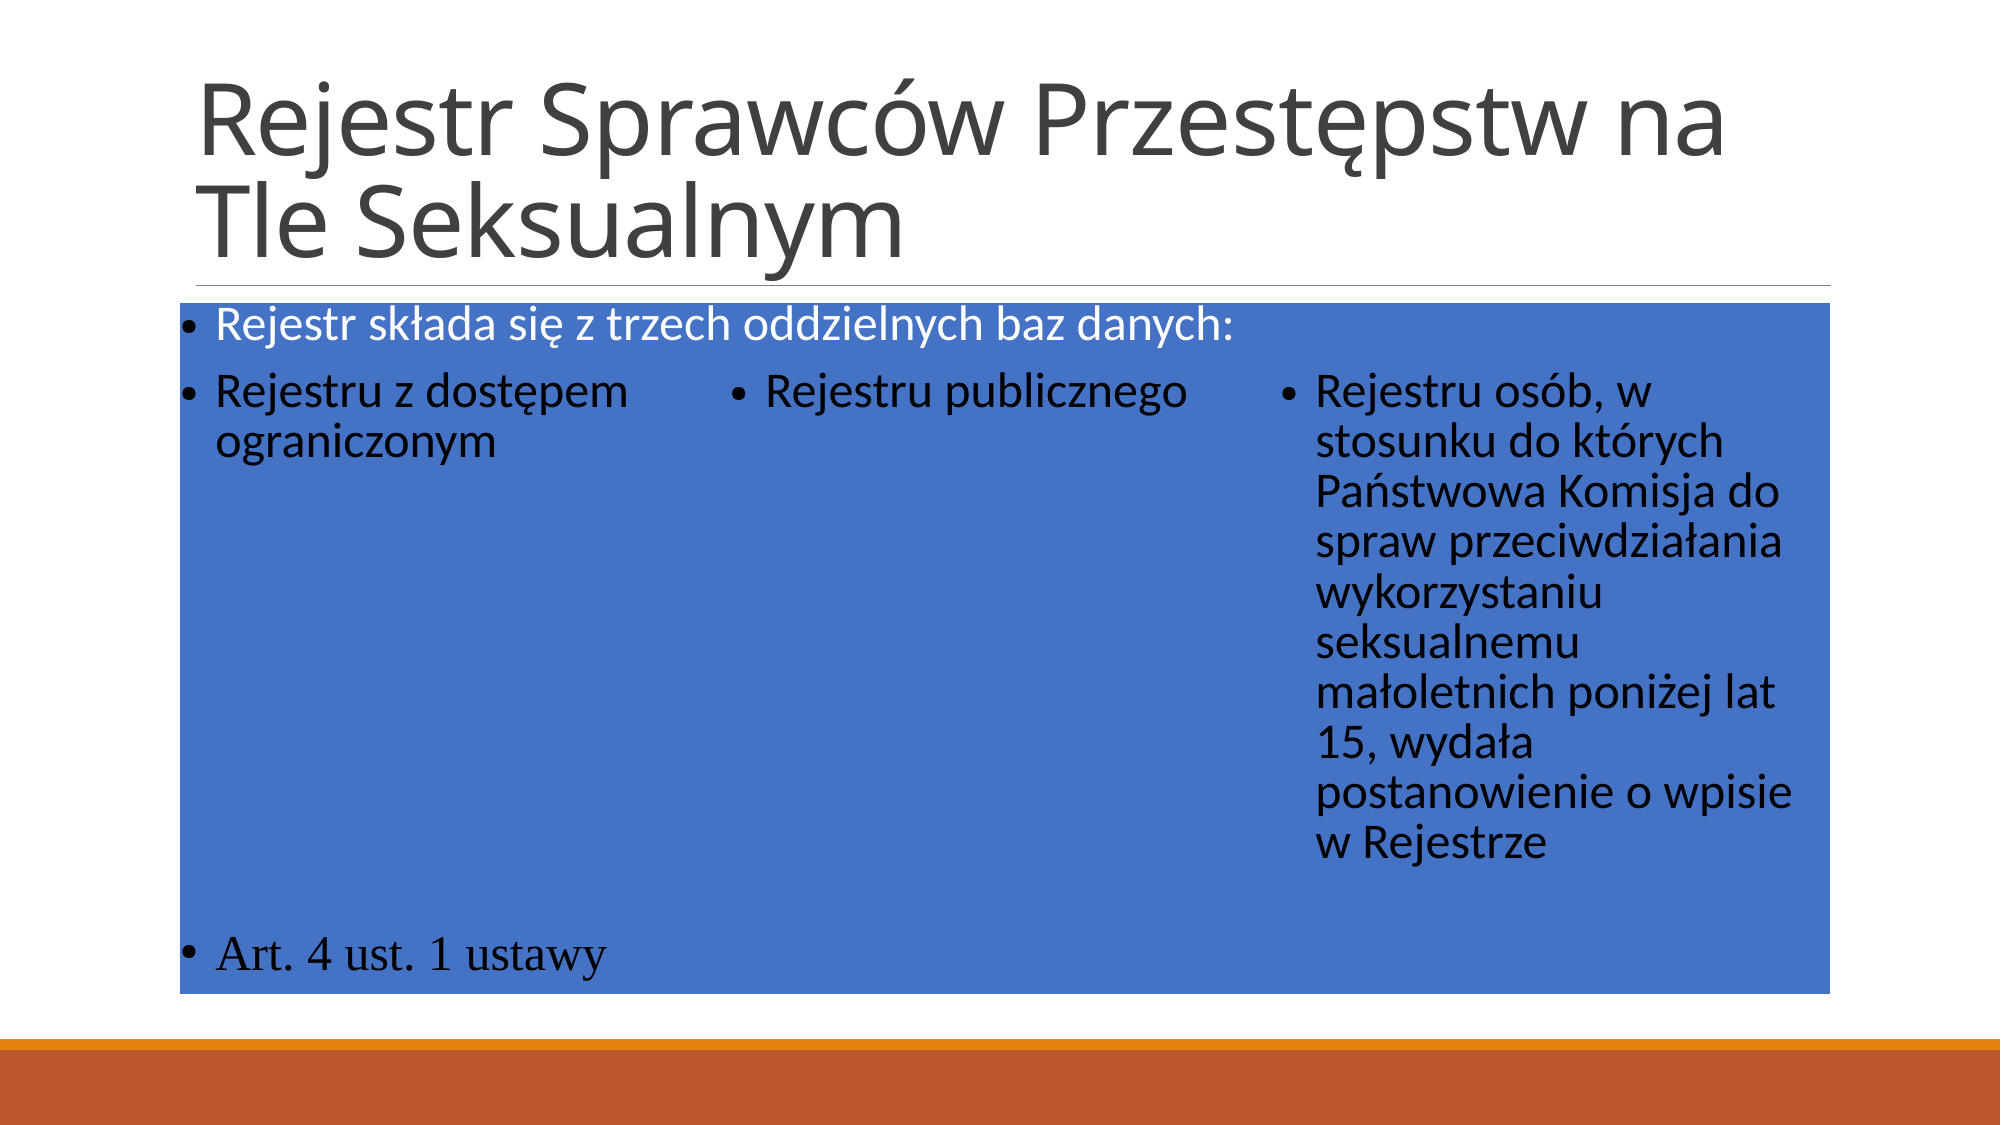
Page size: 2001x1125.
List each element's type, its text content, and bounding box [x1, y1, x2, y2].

title Rejestr Sprawców Przestępstw na Tle Seksualnym [180, 47, 1831, 286]
table_cell Art. 4 ust. 1 ustawy [180, 926, 1830, 994]
table_header Rejestr składa się z trzech oddzielnych baz danych: [180, 303, 1830, 370]
table_cell Rejestru z dostępem ograniczonym [180, 370, 730, 926]
table_cell Rejestru publicznego [730, 370, 1280, 926]
table_cell Rejestru osób, w stosunku do których Państwowa Komisja do spraw przeciwdziałania wykorzystaniu seksualnemu małoletnich poniżej lat 15, wydała postanowienie o wpisie w Rejestrze [1280, 370, 1830, 926]
